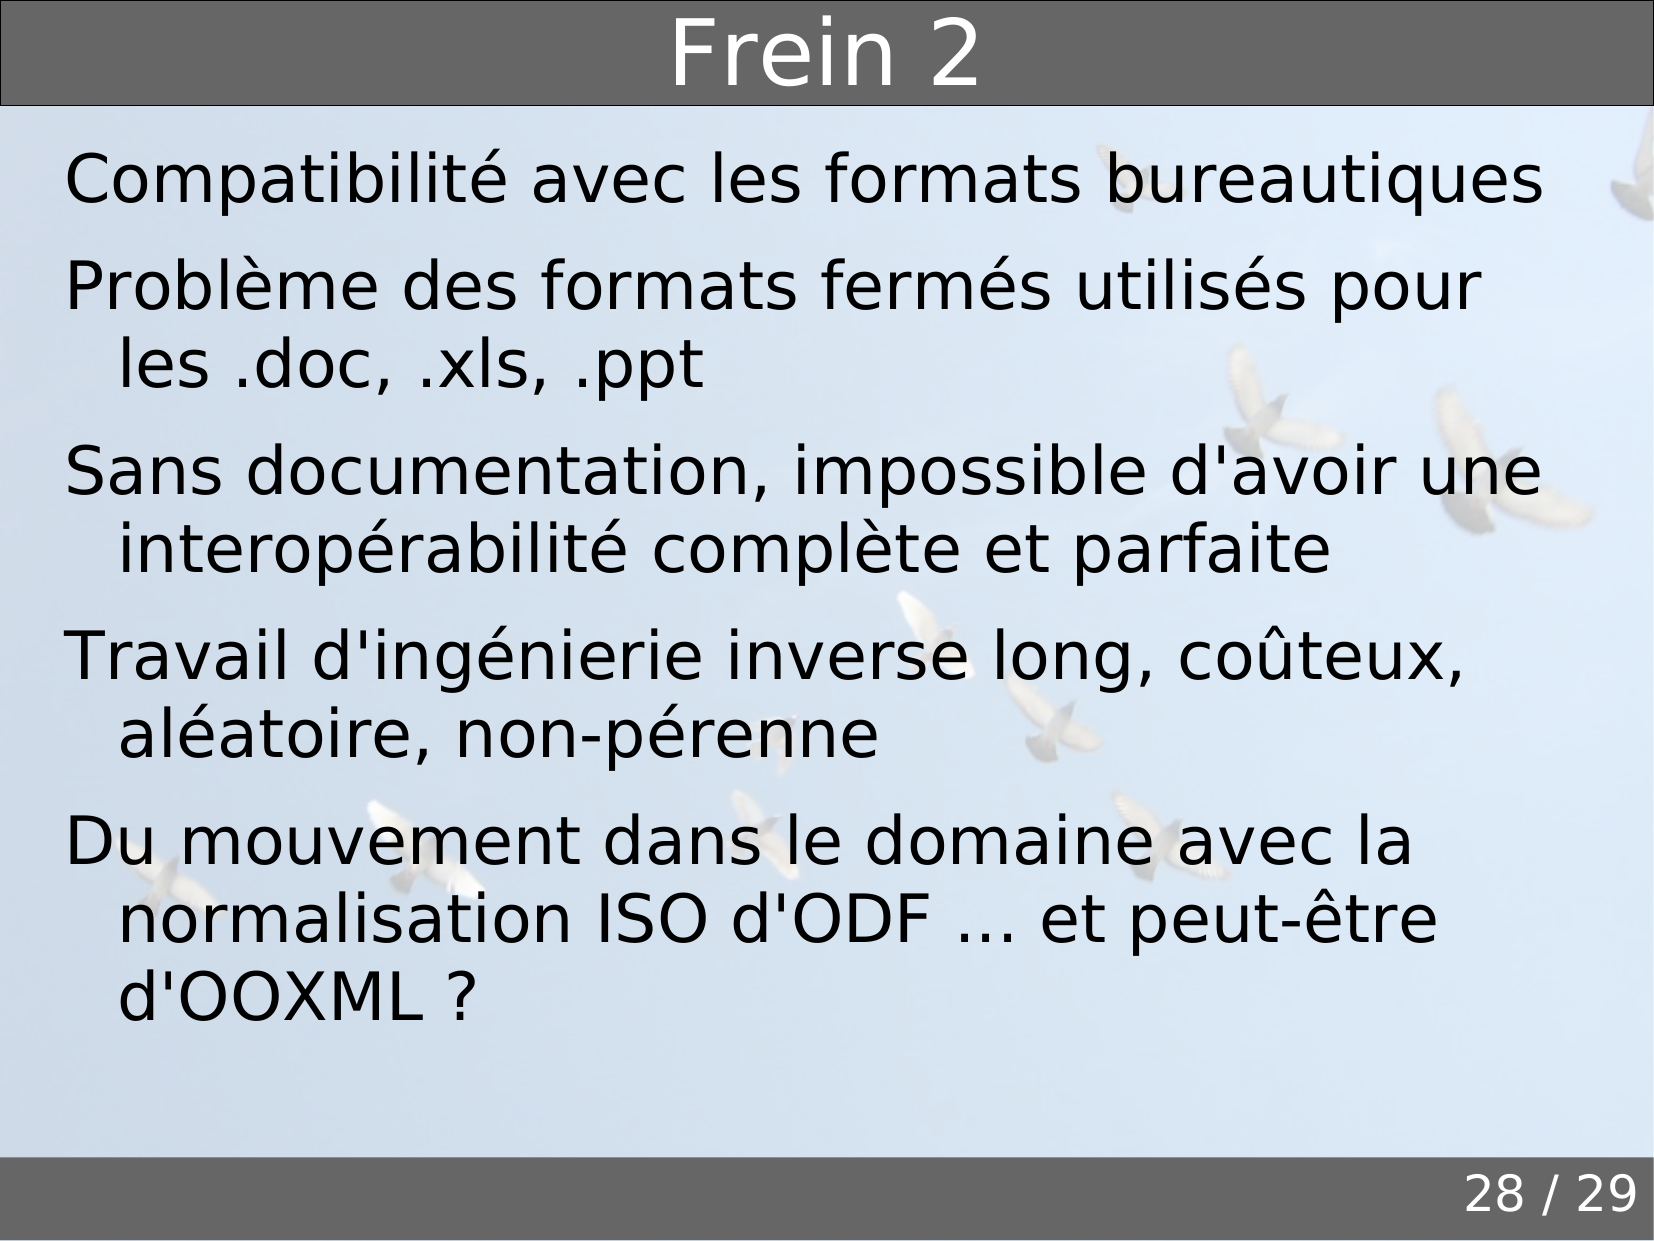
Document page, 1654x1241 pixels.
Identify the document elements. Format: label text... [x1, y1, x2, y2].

title Frein 2 [0, 0, 1654, 108]
list Compatibilité avec les formats bureautiques Problème des formats fermés utilisés pour les .doc, .xls, .ppt Sans documentation, impossible d'avoir une interopérabilité complète et parfaite Travail d'ingénierie inverse long, coûteux, aléatoire, non-pérenne Du mouvement dans le domaine avec la normalisation ISO d'ODF ... et peut-être d'OOXML ? [46, 140, 1585, 1115]
